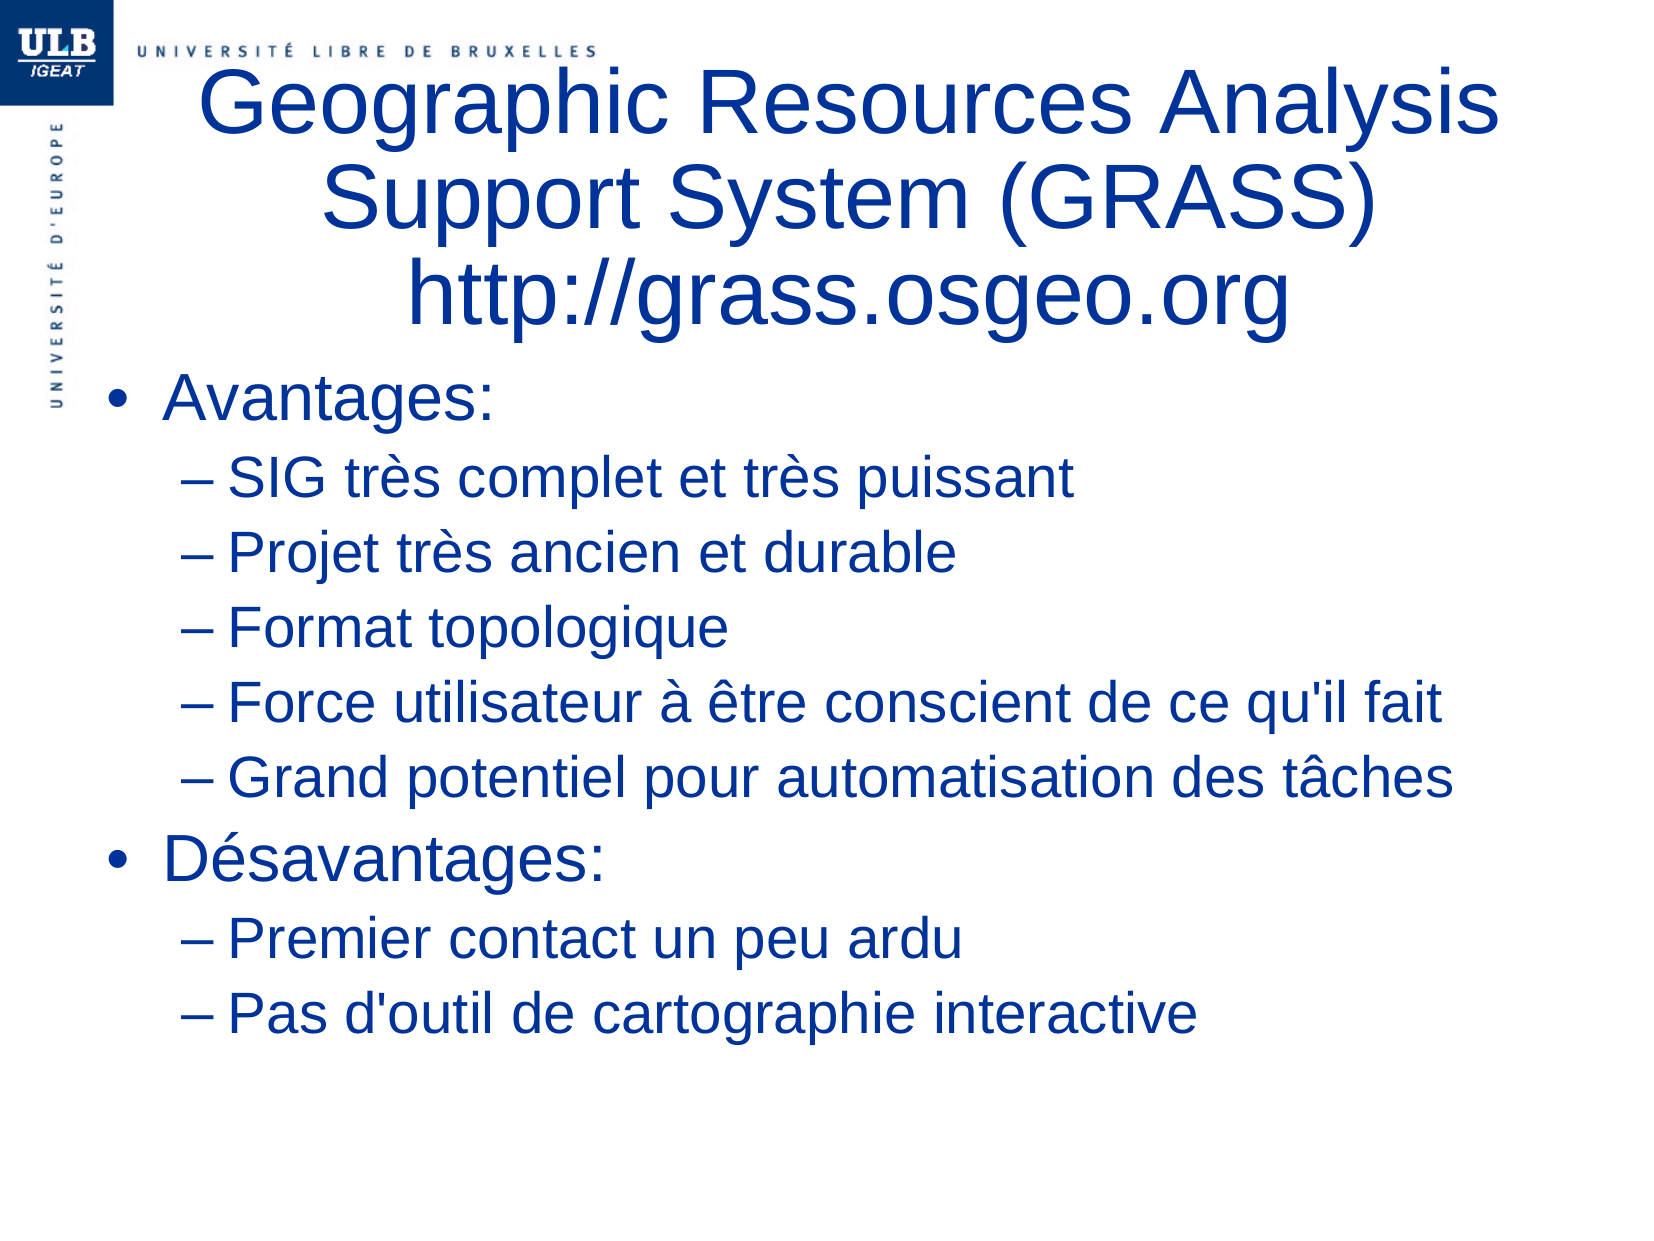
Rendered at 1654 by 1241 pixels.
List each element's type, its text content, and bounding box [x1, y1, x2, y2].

title Geographic Resources Analysis Support System (GRASS) http://grass.osgeo.org [106, 53, 1595, 348]
list Avantages: SIG très complet et très puissant Projet très ancien et durable Format topologique Force utilisateur à être conscient de ce qu'il fait Grand potentiel pour automatisation des tâches Désavantages: Premier contact un peu ardu Pas d'outil de cartographie interactive [106, 365, 1595, 1169]
picture [0, 0, 1654, 1241]
